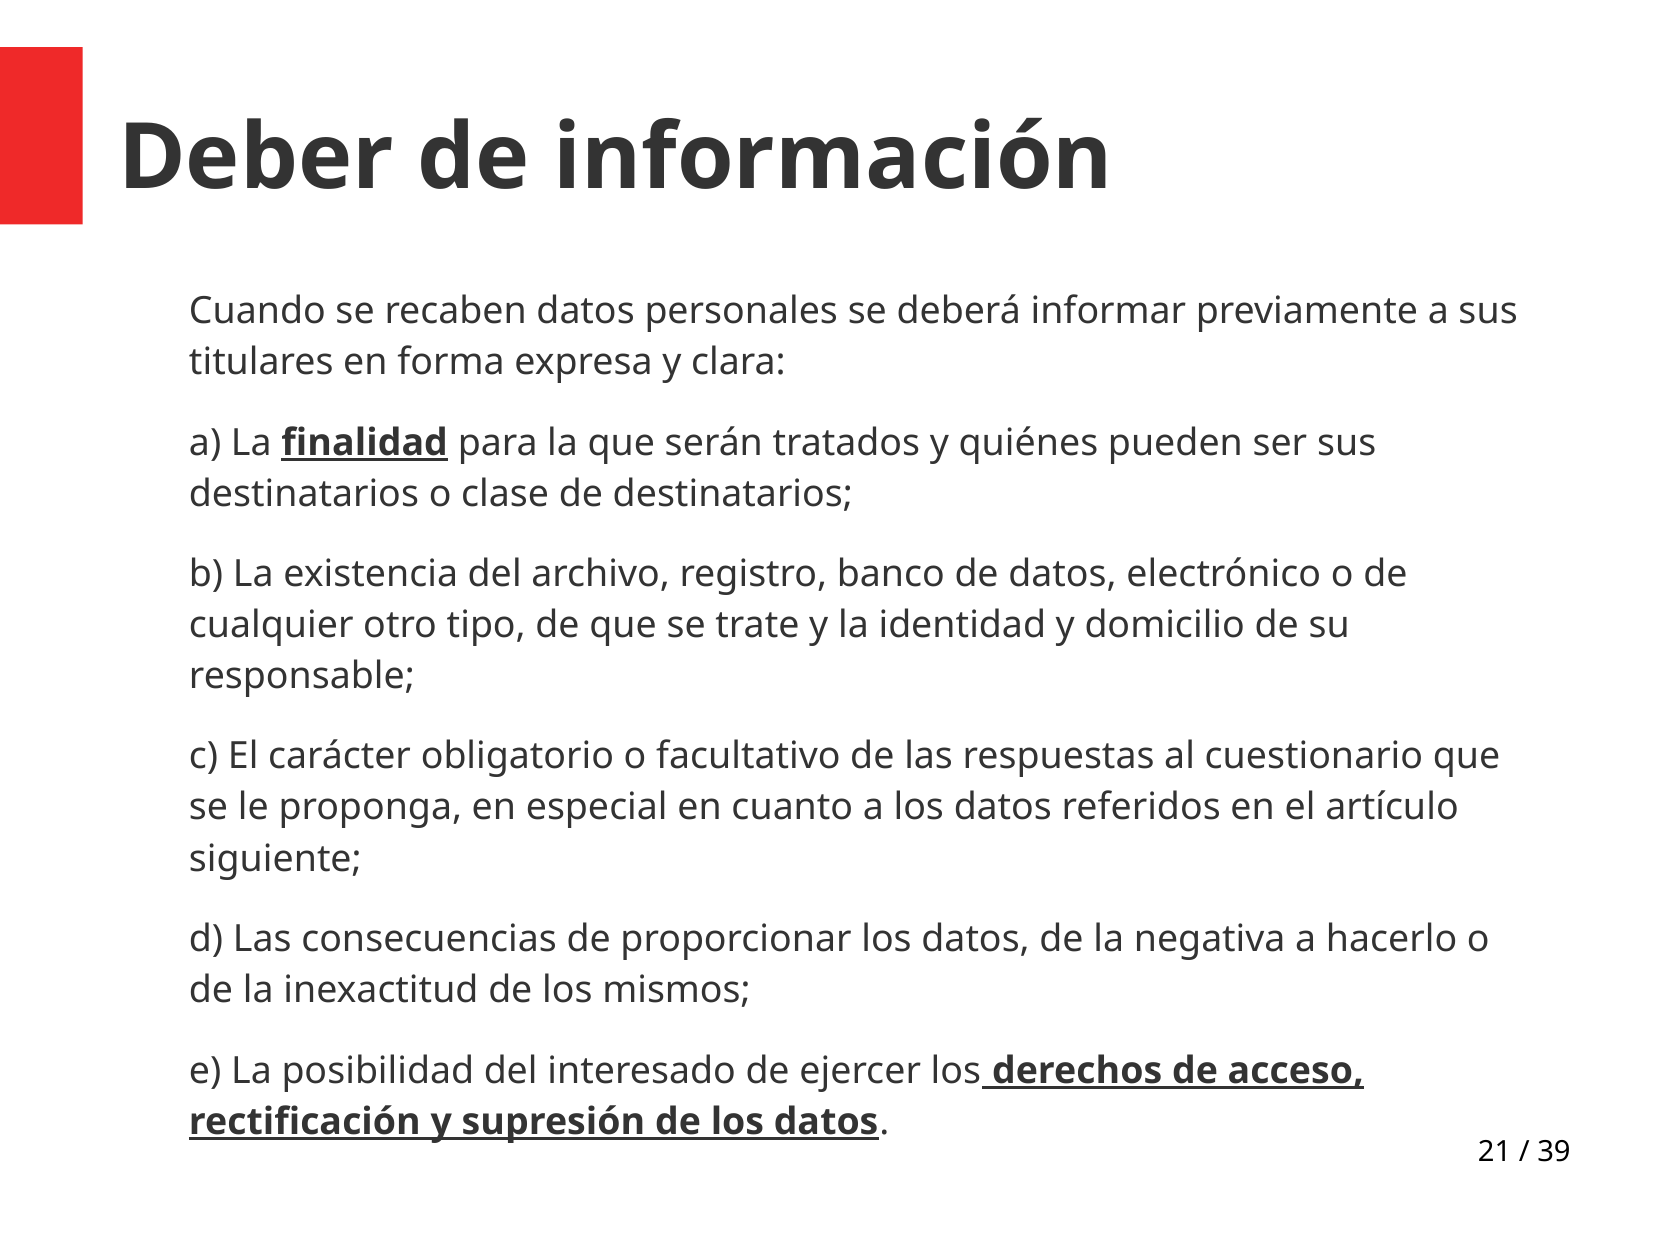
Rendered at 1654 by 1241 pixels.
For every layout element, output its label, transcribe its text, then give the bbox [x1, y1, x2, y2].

list Cuando se recaben datos personales se deberá informar previamente a sus titulares en forma expresa y clara: a) La finalidad para la que serán tratados y quiénes pueden ser sus destinatarios o clase de destinatarios; b) La existencia del archivo, registro, banco de datos, electrónico o de cualquier otro tipo, de que se trate y la identidad y domicilio de su responsable; c) El carácter obligatorio o facultativo de las respuestas al cuestionario que se le proponga, en especial en cuanto a los datos referidos en el artículo siguiente; d) Las consecuencias de proporcionar los datos, de la negativa a hacerlo o de la inexactitud de los mismos; e) La posibilidad del interesado de ejercer los derechos de acceso, rectificación y supresión de los datos. [118, 283, 1536, 1074]
title Deber de información [118, 49, 1571, 257]
